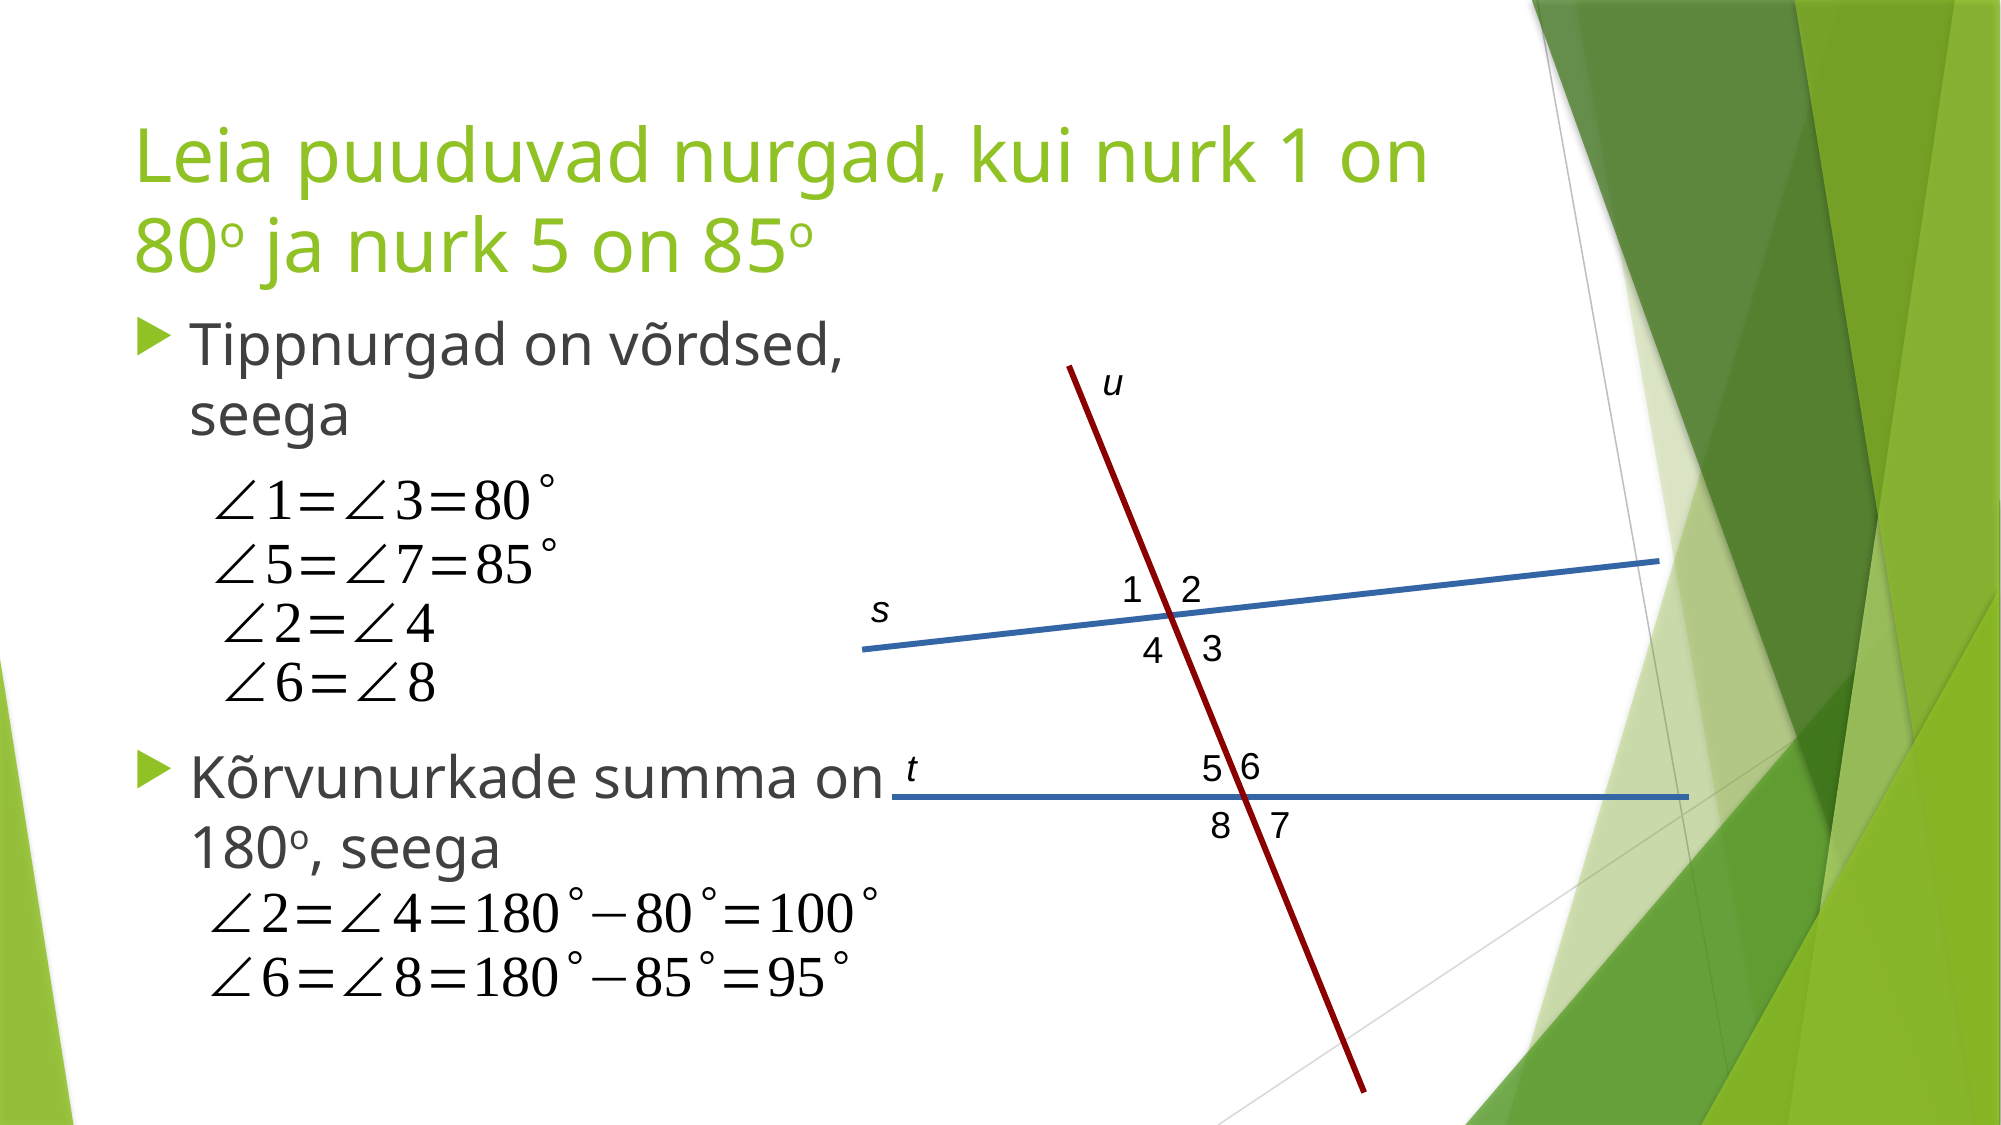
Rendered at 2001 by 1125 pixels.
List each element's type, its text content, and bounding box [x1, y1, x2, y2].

text_box t [891, 740, 932, 798]
text_box 5 [1187, 740, 1238, 798]
list Tippnurgad on võrdsed, seega Kõrvunurkade summa on 180o, seega [118, 118, 923, 1063]
text_box 4 [1127, 622, 1179, 680]
text_box u [1087, 354, 1139, 412]
text_box 6 [1225, 738, 1276, 796]
text_box s [856, 580, 905, 638]
chart [206, 467, 565, 714]
title Leia puuduvad nurgad, kui nurk 1 on 80o ja nurk 5 on 85o [118, 99, 1529, 317]
text_box 1 [1107, 561, 1158, 618]
text_box 7 [1254, 797, 1306, 855]
chart [203, 880, 886, 1010]
text_box 2 [1166, 561, 1217, 618]
text_box 8 [1195, 797, 1247, 855]
text_box 3 [1187, 620, 1238, 677]
